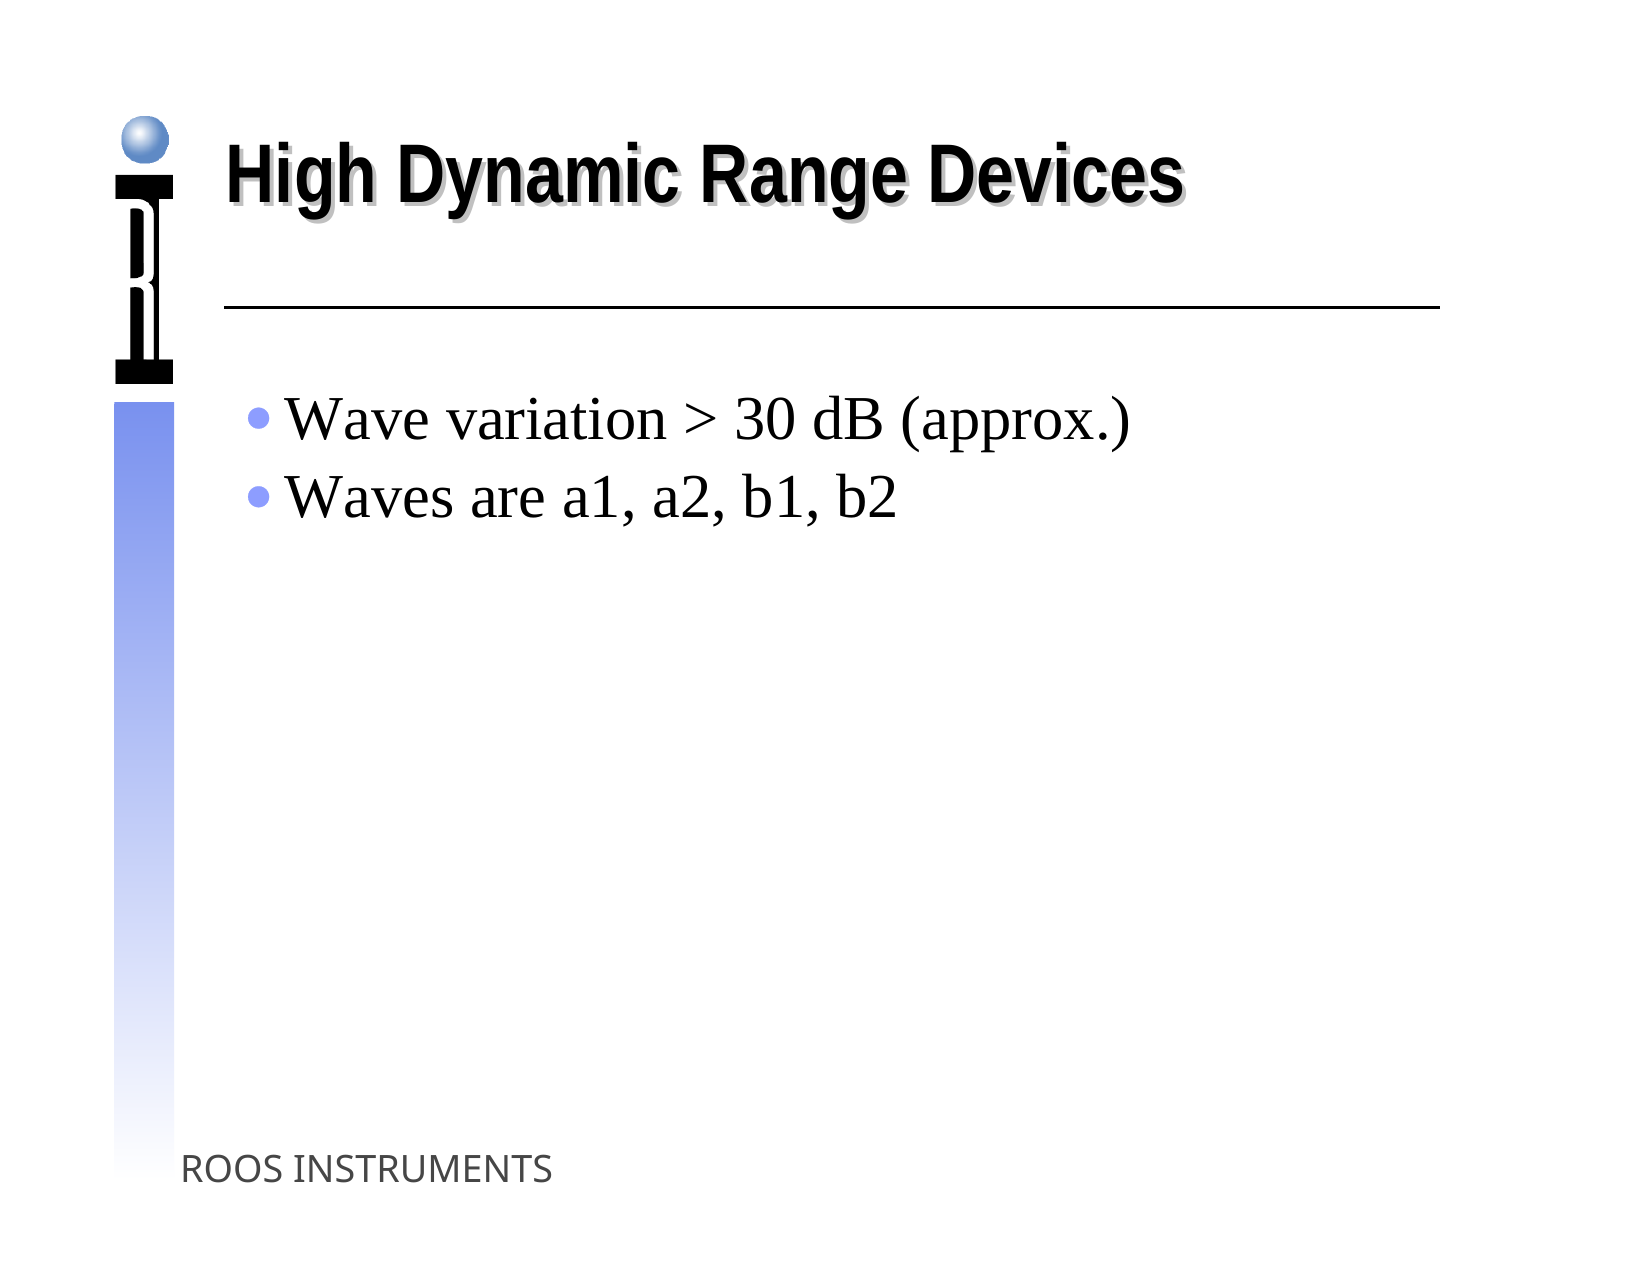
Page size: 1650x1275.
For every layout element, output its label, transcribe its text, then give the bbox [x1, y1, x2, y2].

text_box Wave variation > 30 dB (approx.) Waves are a1, a2, b1, b2 [232, 383, 1456, 533]
text_box High Dynamic Range Devices [225, 133, 1447, 318]
